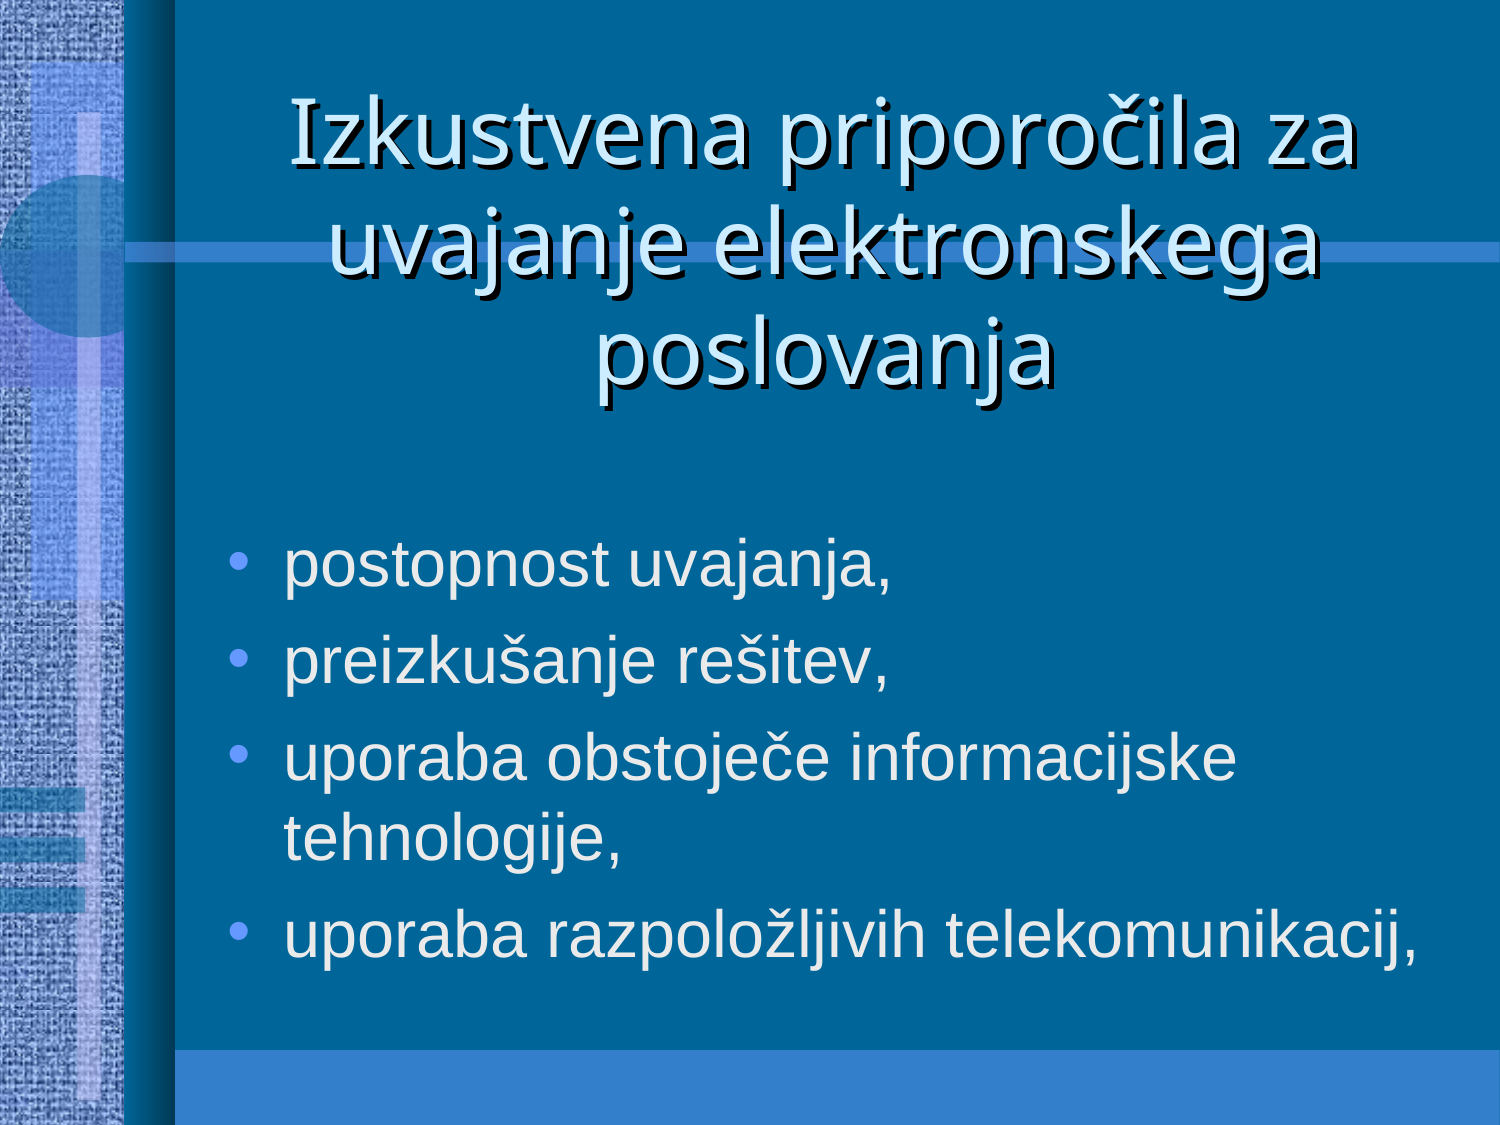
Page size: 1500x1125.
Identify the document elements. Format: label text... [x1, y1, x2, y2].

list postopnost uvajanja, preizkušanje rešitev, uporaba obstoječe informacijske tehnologije, uporaba razpoložljivih telekomunikacij, [212, 512, 1488, 988]
title Izkustvena priporočila za uvajanje elektronskega poslovanja [187, 64, 1463, 411]
picture [0, 0, 123, 249]
picture [0, 388, 124, 1125]
